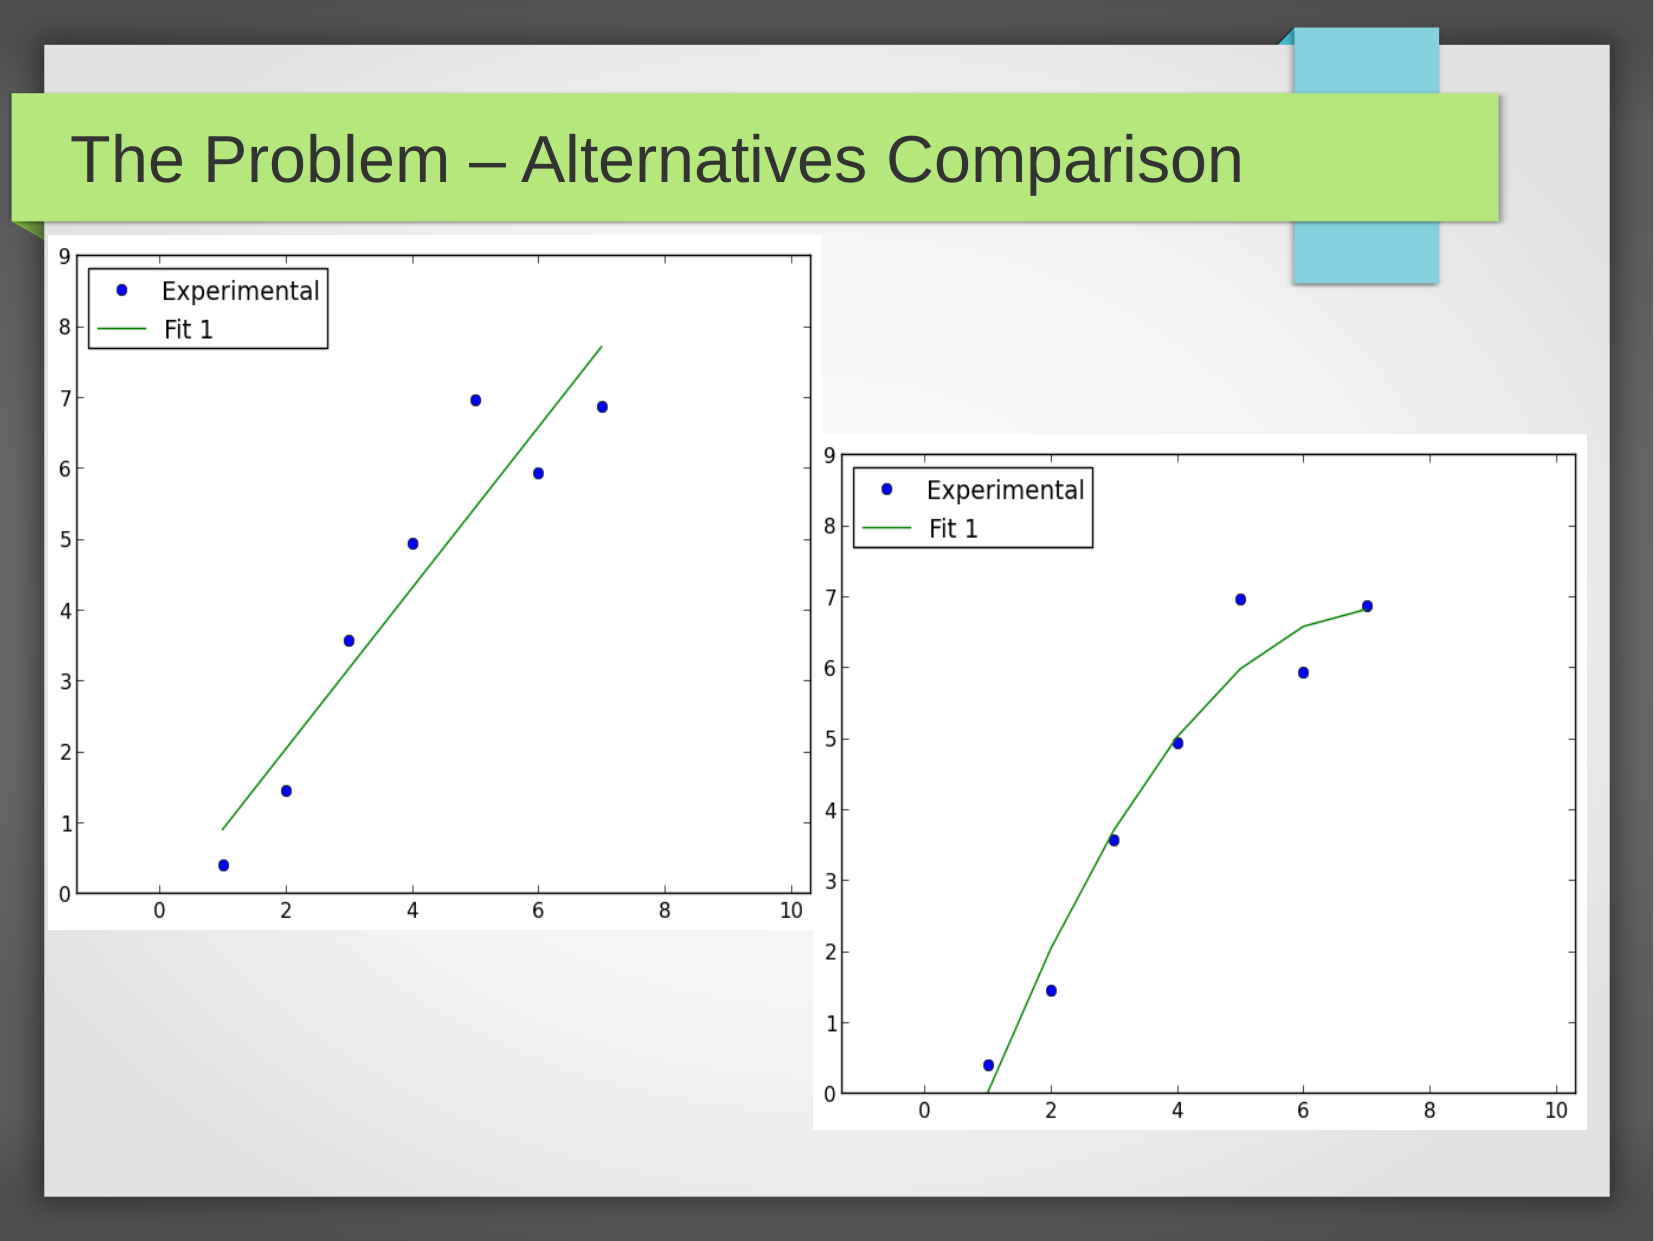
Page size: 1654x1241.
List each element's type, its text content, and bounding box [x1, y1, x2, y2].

title The Problem – Alternatives Comparison [70, 106, 1591, 213]
picture [0, 0, 1654, 1241]
